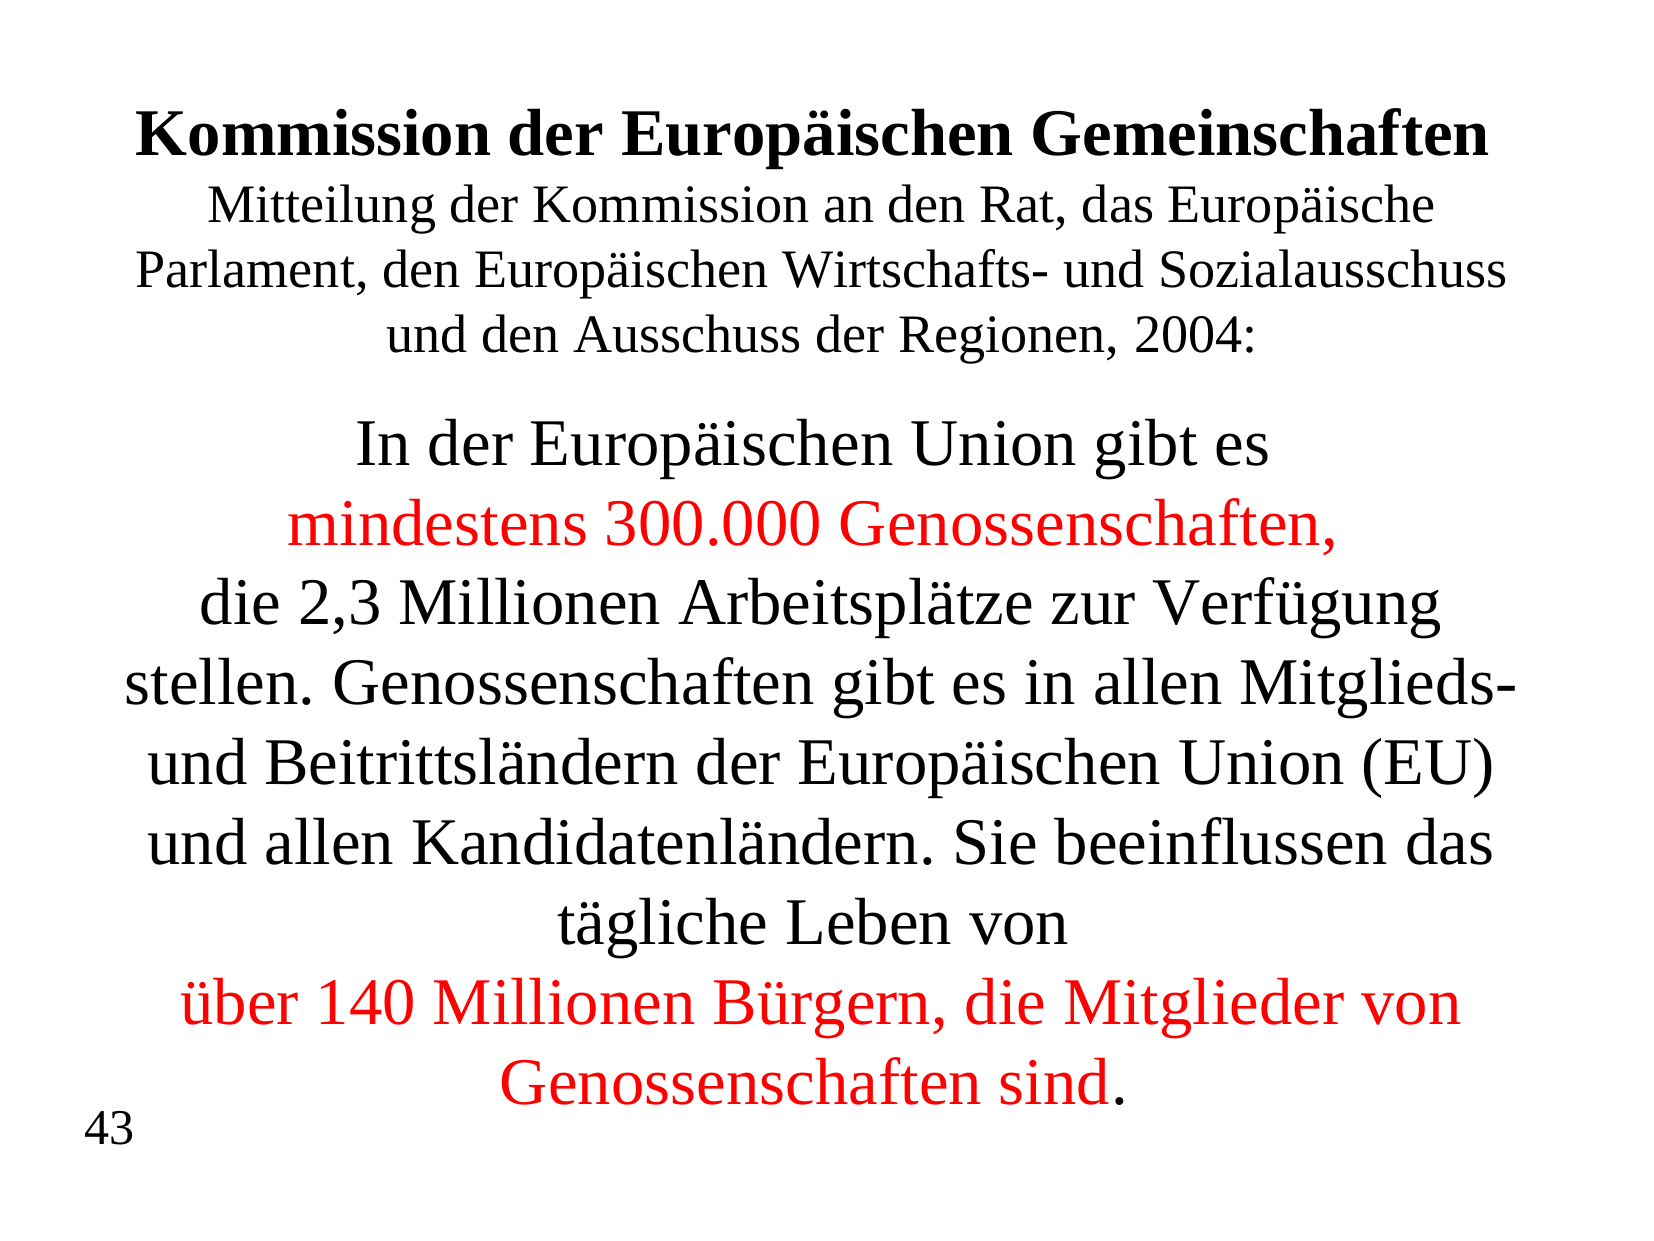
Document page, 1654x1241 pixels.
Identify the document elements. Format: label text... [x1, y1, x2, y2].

text_box Kommission der Europäischen Gemeinschaften Mitteilung der Kommission an den Rat, das Europäische Parlament, den Europäischen Wirtschafts- und Sozialausschuss und den Ausschuss der Regionen, 2004: In der Europäischen Union gibt es mindestens 300.000 Genossenschaften, die 2,3 Millionen Arbeitsplätze zur Verfügung stellen. Genossenschaften gibt es in allen Mitglieds- und Beitrittsländern der Europäischen Union (EU) und allen Kandidatenländern. Sie beeinflussen das tägliche Leben von über 140 Millionen Bürgern, die Mitglieder von Genossenschaften sind. [105, 88, 1539, 1119]
text_box <Nummer> [84, 1094, 295, 1155]
